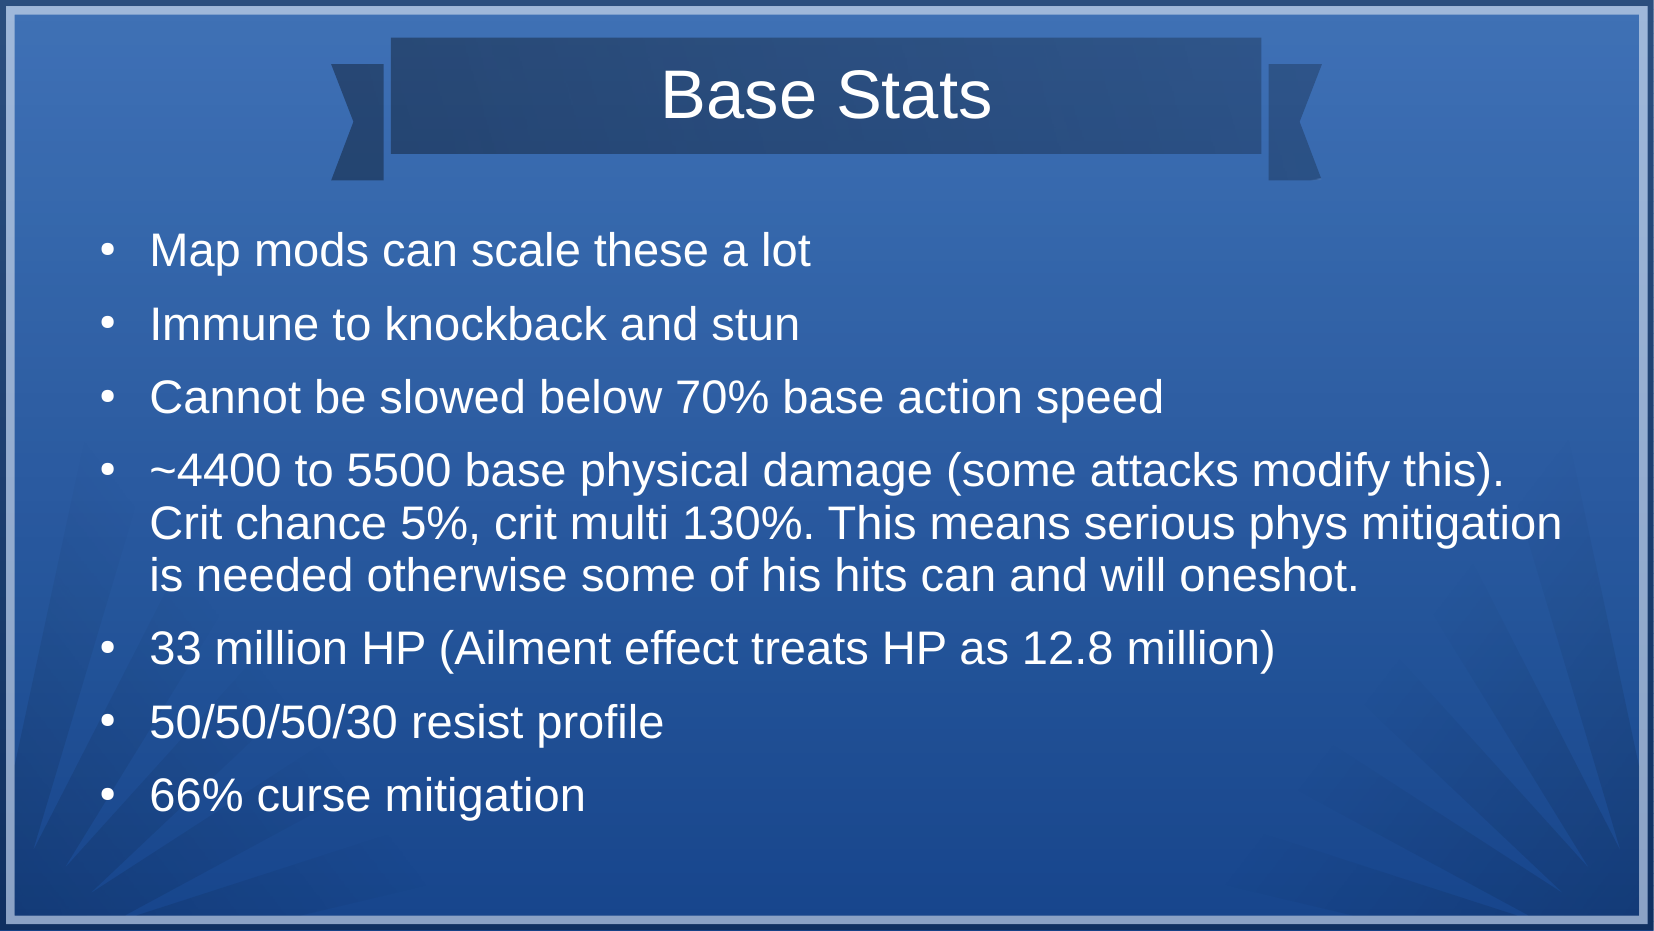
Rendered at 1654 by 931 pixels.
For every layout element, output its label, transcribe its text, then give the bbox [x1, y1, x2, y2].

title Base Stats [389, 35, 1264, 154]
list Map mods can scale these a lot Immune to knockback and stun Cannot be slowed below 70% base action speed ~4400 to 5500 base physical damage (some attacks modify this). Crit chance 5%, crit multi 130%. This means serious phys mitigation is needed otherwise some of his hits can and will oneshot. 33 million HP (Ailment effect treats HP as 12.8 million) 50/50/50/30 resist profile 66% curse mitigation [82, 224, 1571, 848]
